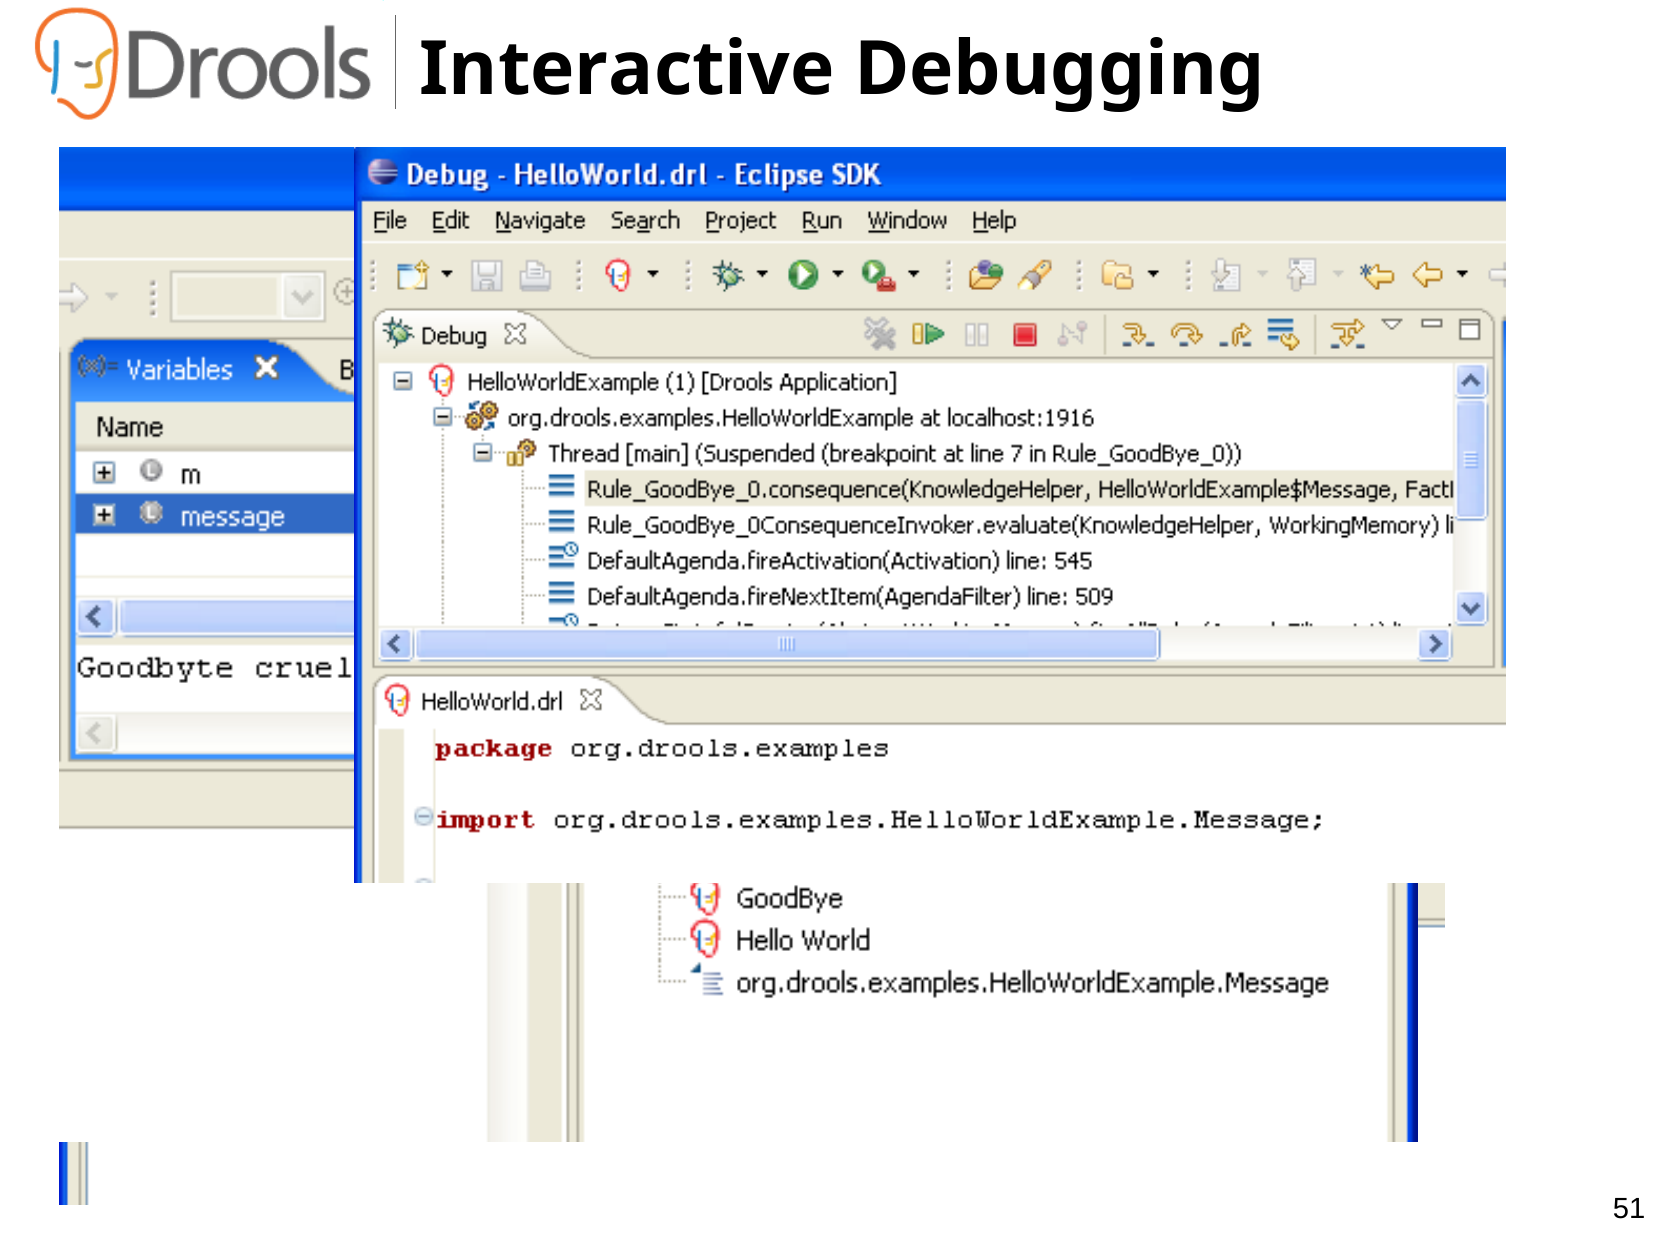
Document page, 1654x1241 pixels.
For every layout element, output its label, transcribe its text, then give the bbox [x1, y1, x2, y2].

title Interactive Debugging [419, 12, 1630, 118]
picture [59, 147, 1506, 1205]
picture [29, 0, 384, 126]
